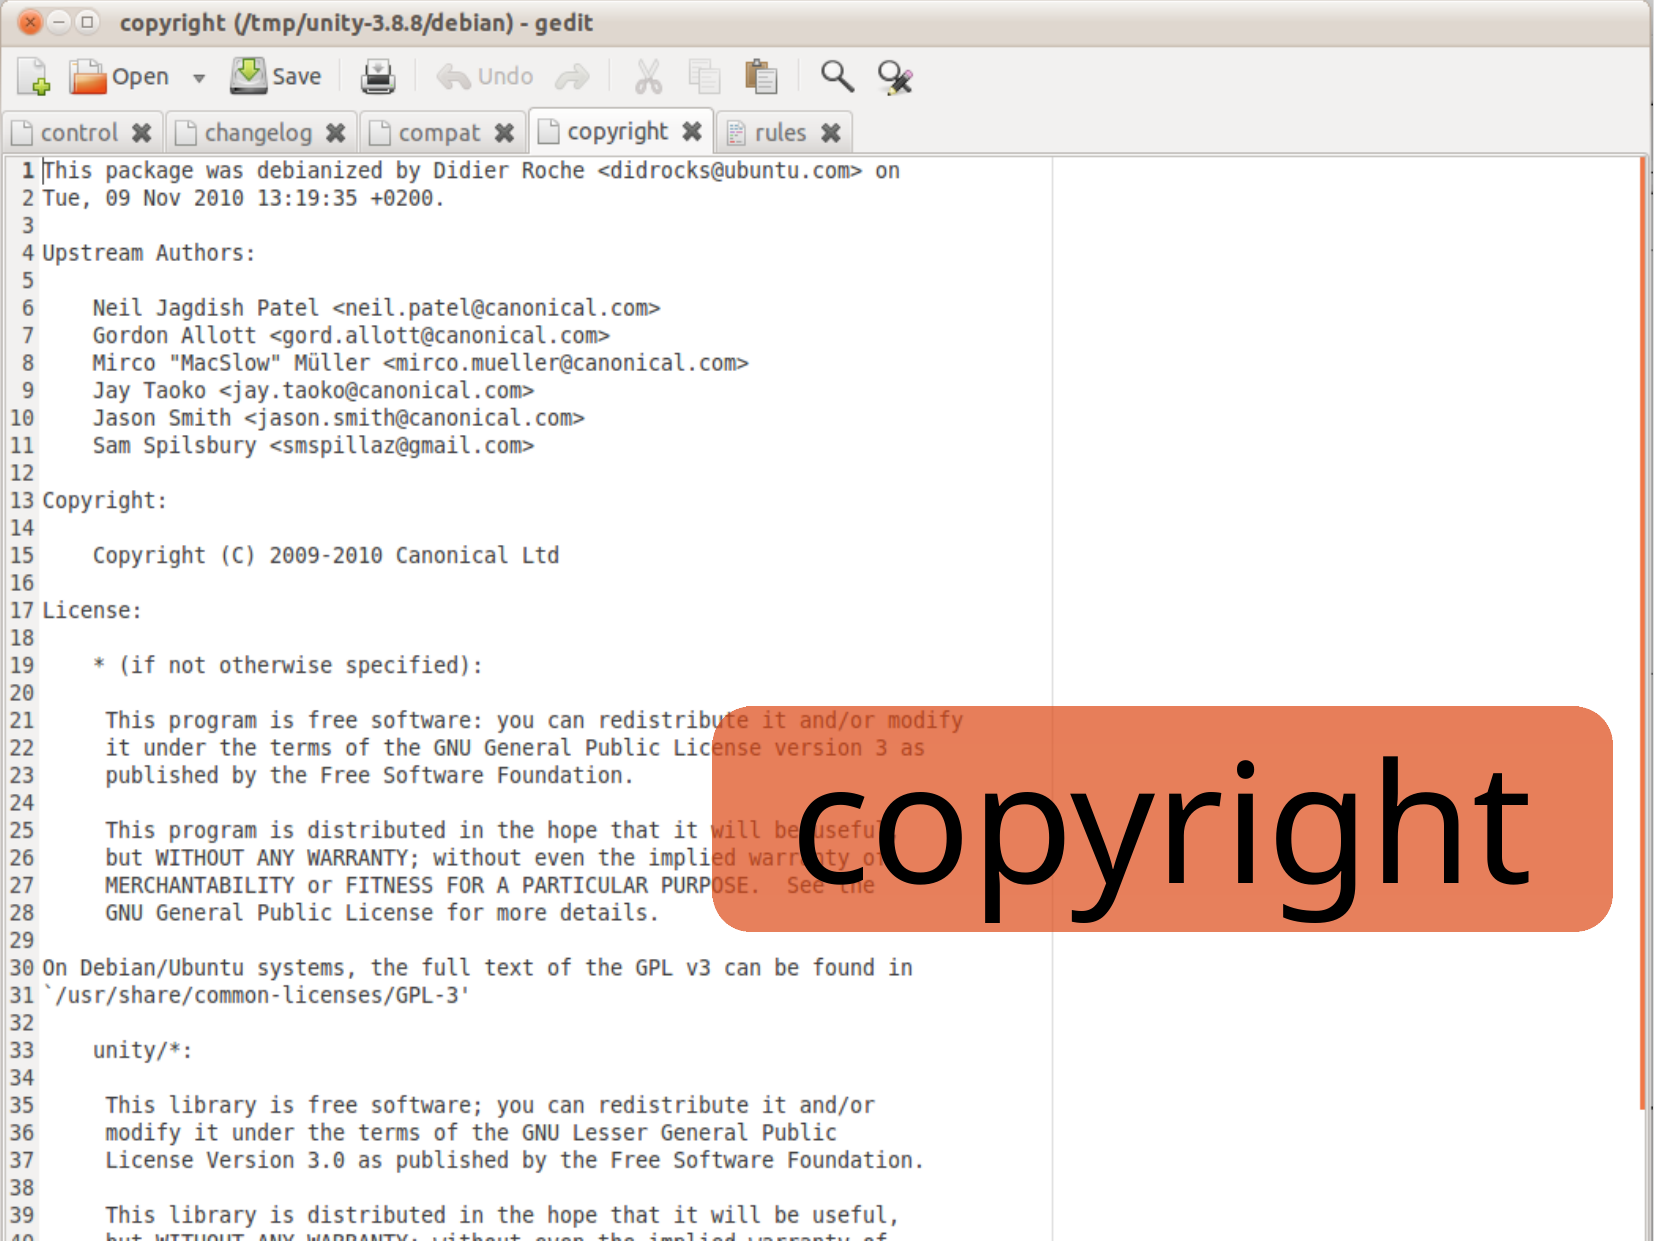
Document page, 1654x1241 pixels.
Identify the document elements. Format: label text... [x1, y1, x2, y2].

picture [0, 0, 1654, 1241]
text_box copyright [712, 706, 1612, 932]
